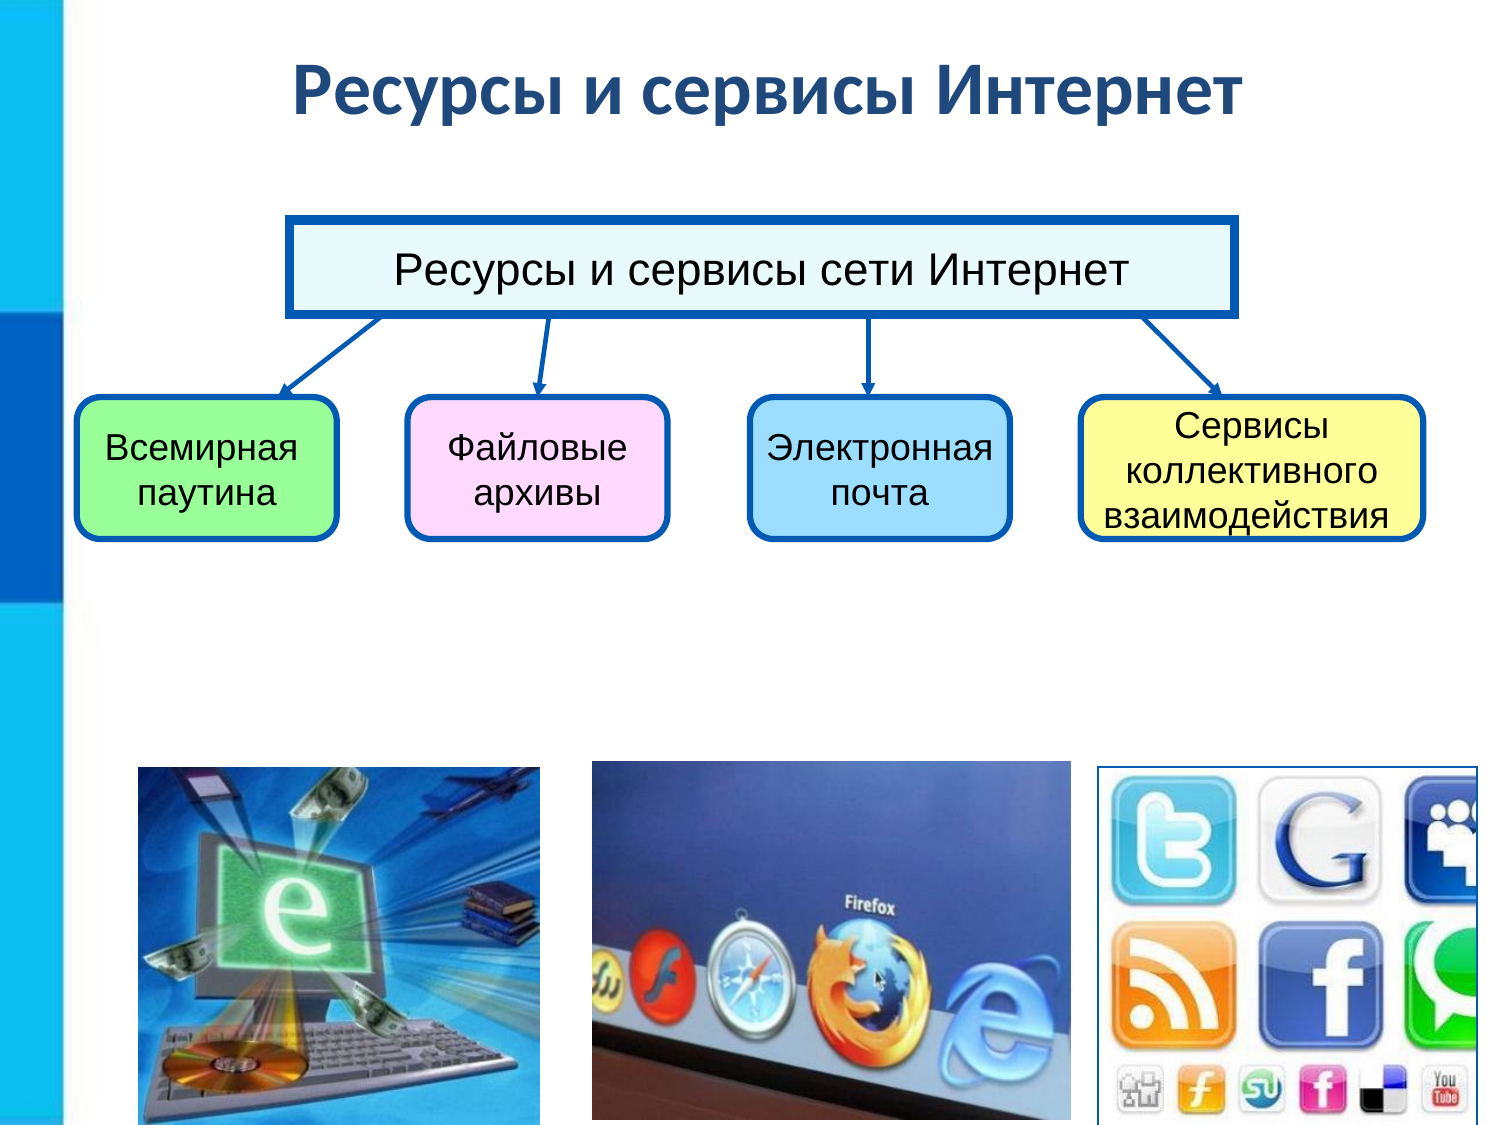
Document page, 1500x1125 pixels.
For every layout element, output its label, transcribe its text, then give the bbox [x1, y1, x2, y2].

text_box Файловые архивы [407, 397, 668, 540]
text_box Сервисы коллективного взаимодействия [1080, 397, 1424, 540]
picture [1098, 767, 1477, 1125]
text_box Ресурсы и сервисы Интернет [112, 30, 1425, 138]
text_box Ресурсы и сервисы сети Интернет [289, 219, 1235, 315]
text_box Электронная почта [749, 397, 1010, 540]
picture [0, 0, 1500, 1125]
text_box Всемирная паутина [76, 397, 337, 540]
